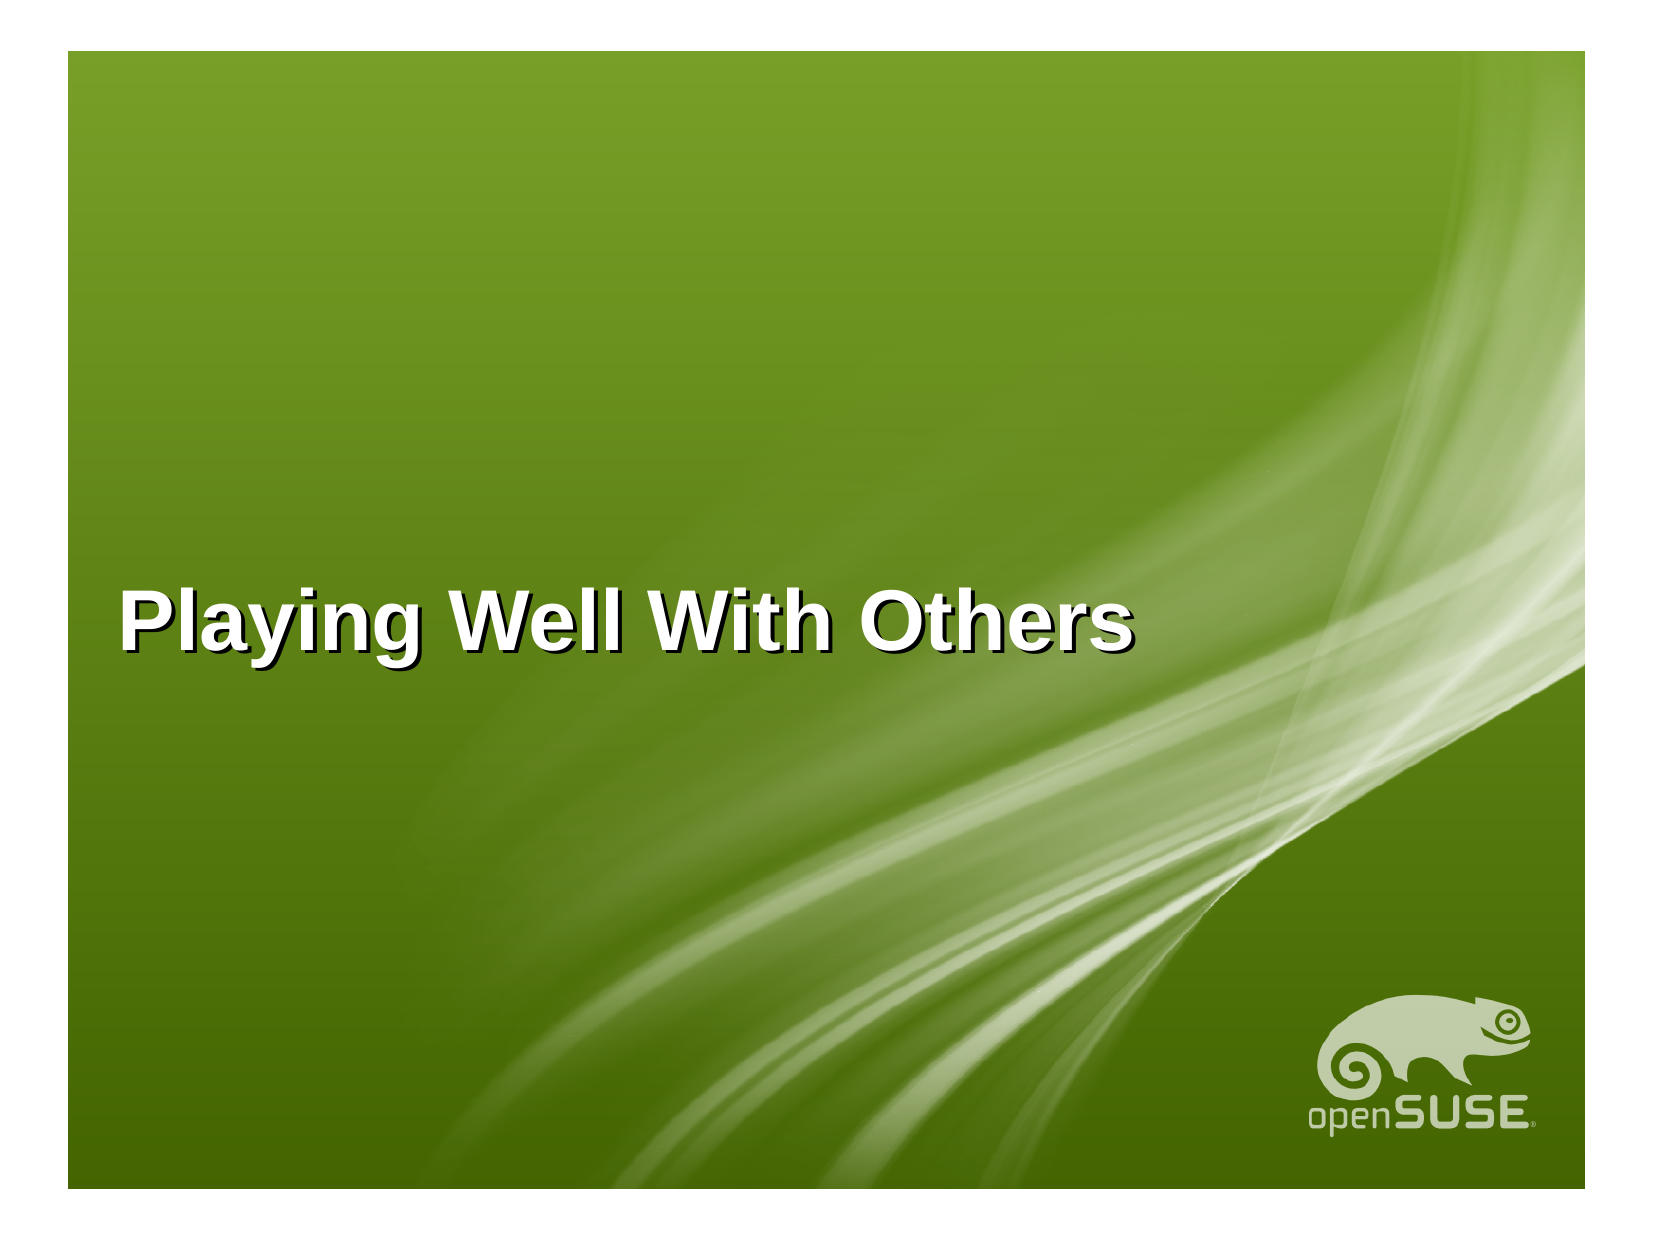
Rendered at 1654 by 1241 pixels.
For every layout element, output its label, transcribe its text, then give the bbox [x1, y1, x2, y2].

title Playing Well With Others [117, 457, 1606, 783]
picture [68, 51, 1585, 1189]
